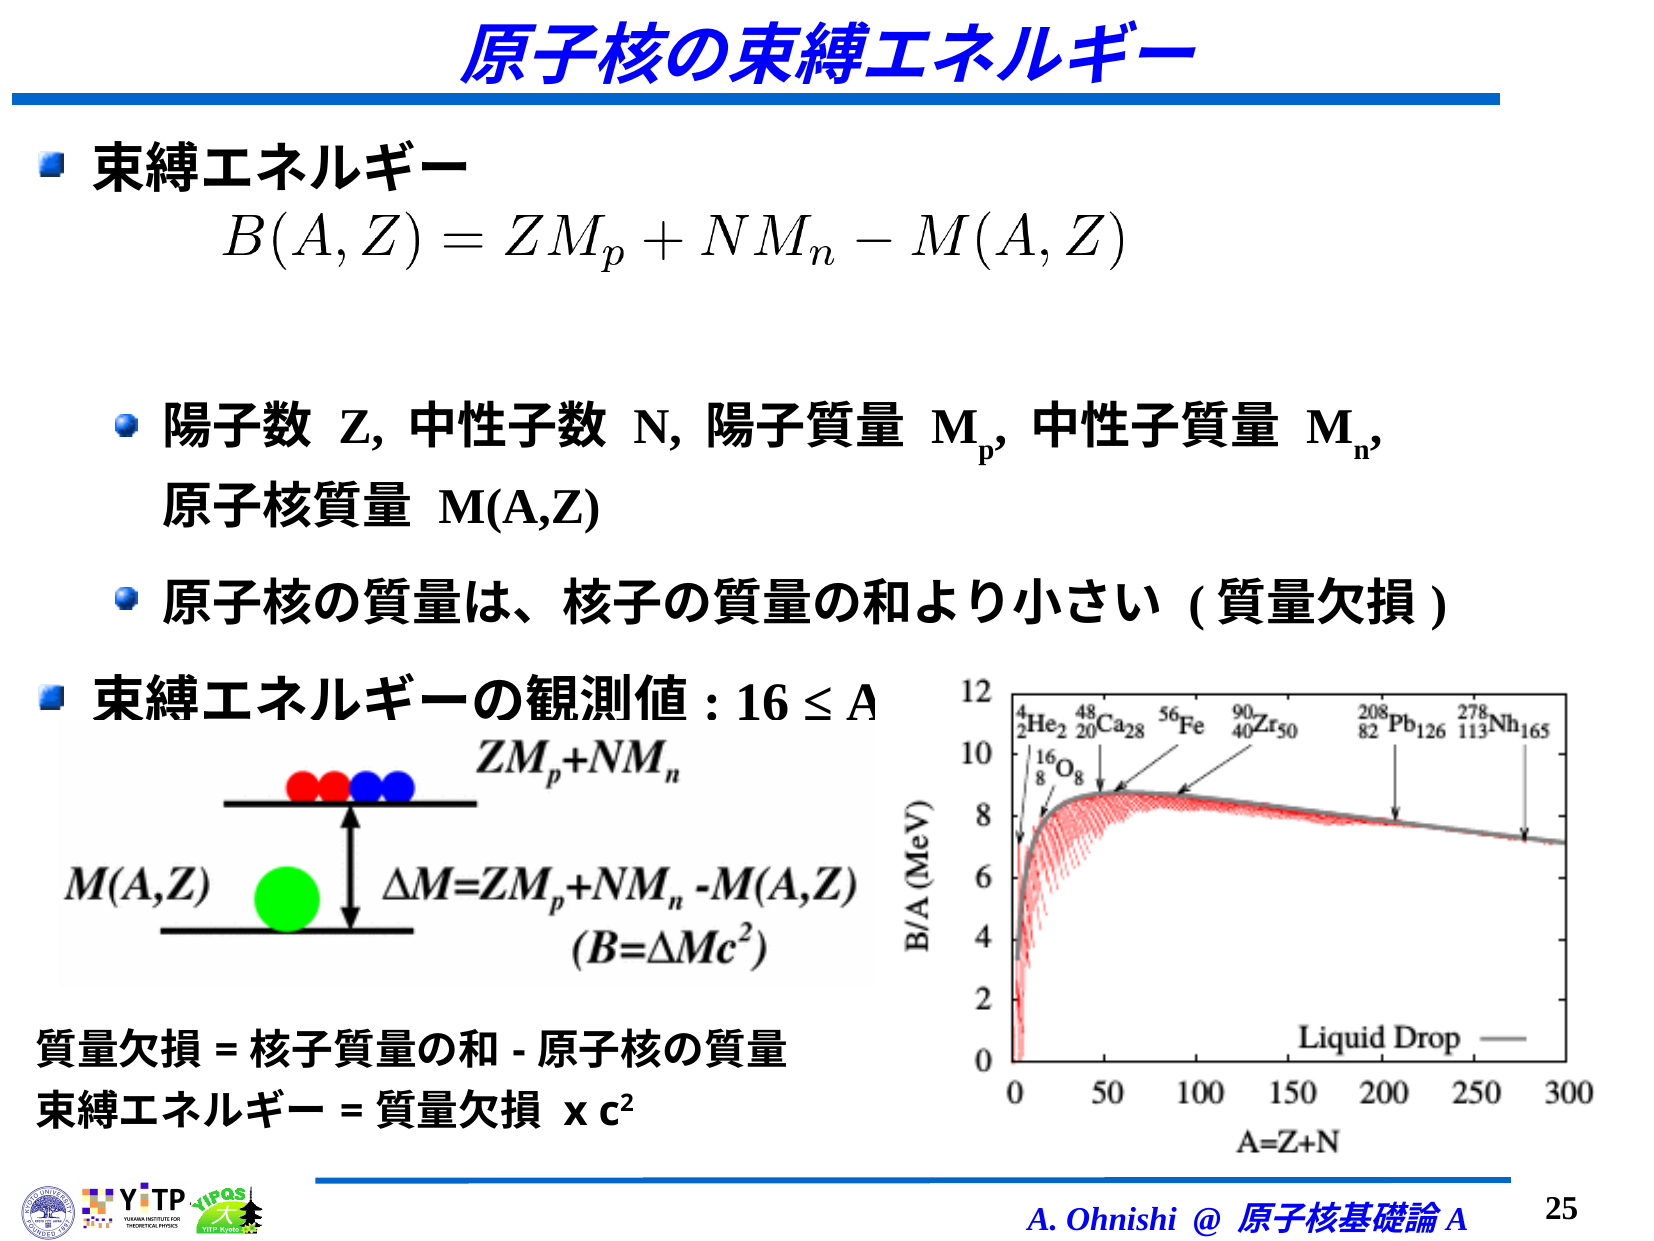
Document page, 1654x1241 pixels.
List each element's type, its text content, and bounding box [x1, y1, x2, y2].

text_box 質量欠損=核子質量の和-原子核の質量 束縛エネルギー=質量欠損 x c2 [35, 1015, 875, 1148]
picture [59, 649, 1619, 1168]
title 原子核の束縛エネルギー [0, 0, 1654, 99]
list 束縛エネルギー 陽子数 Z, 中性子数 N, 陽子質量 Mp, 中性子質量 Mn, 原子核質量 M(A,Z) 原子核の質量は、核子の質量の和より小さい (質量欠損) 束縛エネルギーの観測値: 16 ≤ A≤ 240 において、B/E ~ 8 MeV [20, 124, 1621, 1137]
picture [77, 1179, 263, 1234]
picture [222, 211, 1123, 272]
picture [20, 1185, 76, 1241]
